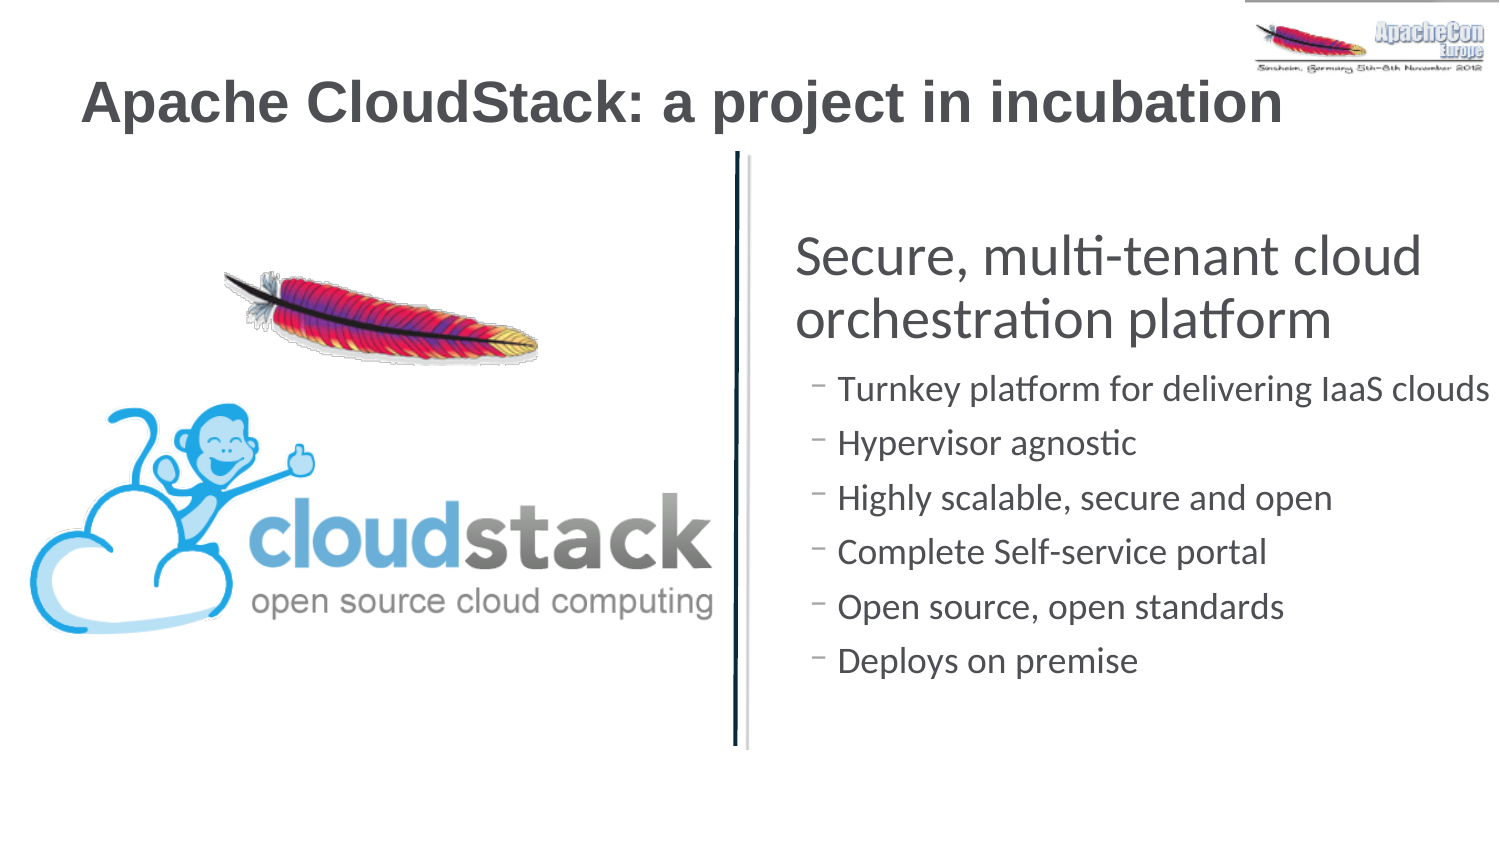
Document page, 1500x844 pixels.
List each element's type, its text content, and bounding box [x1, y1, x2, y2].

picture [0, 246, 788, 844]
text_box Secure, multi-tenant cloud orchestration platform Turnkey platform for delivering IaaS clouds Hypervisor agnostic Highly scalable, secure and open Complete Self-service portal Open source, open standards Deploys on premise [755, 219, 1500, 688]
title Apache CloudStack: a project in incubation [65, 47, 1438, 153]
picture [1245, 0, 1499, 90]
